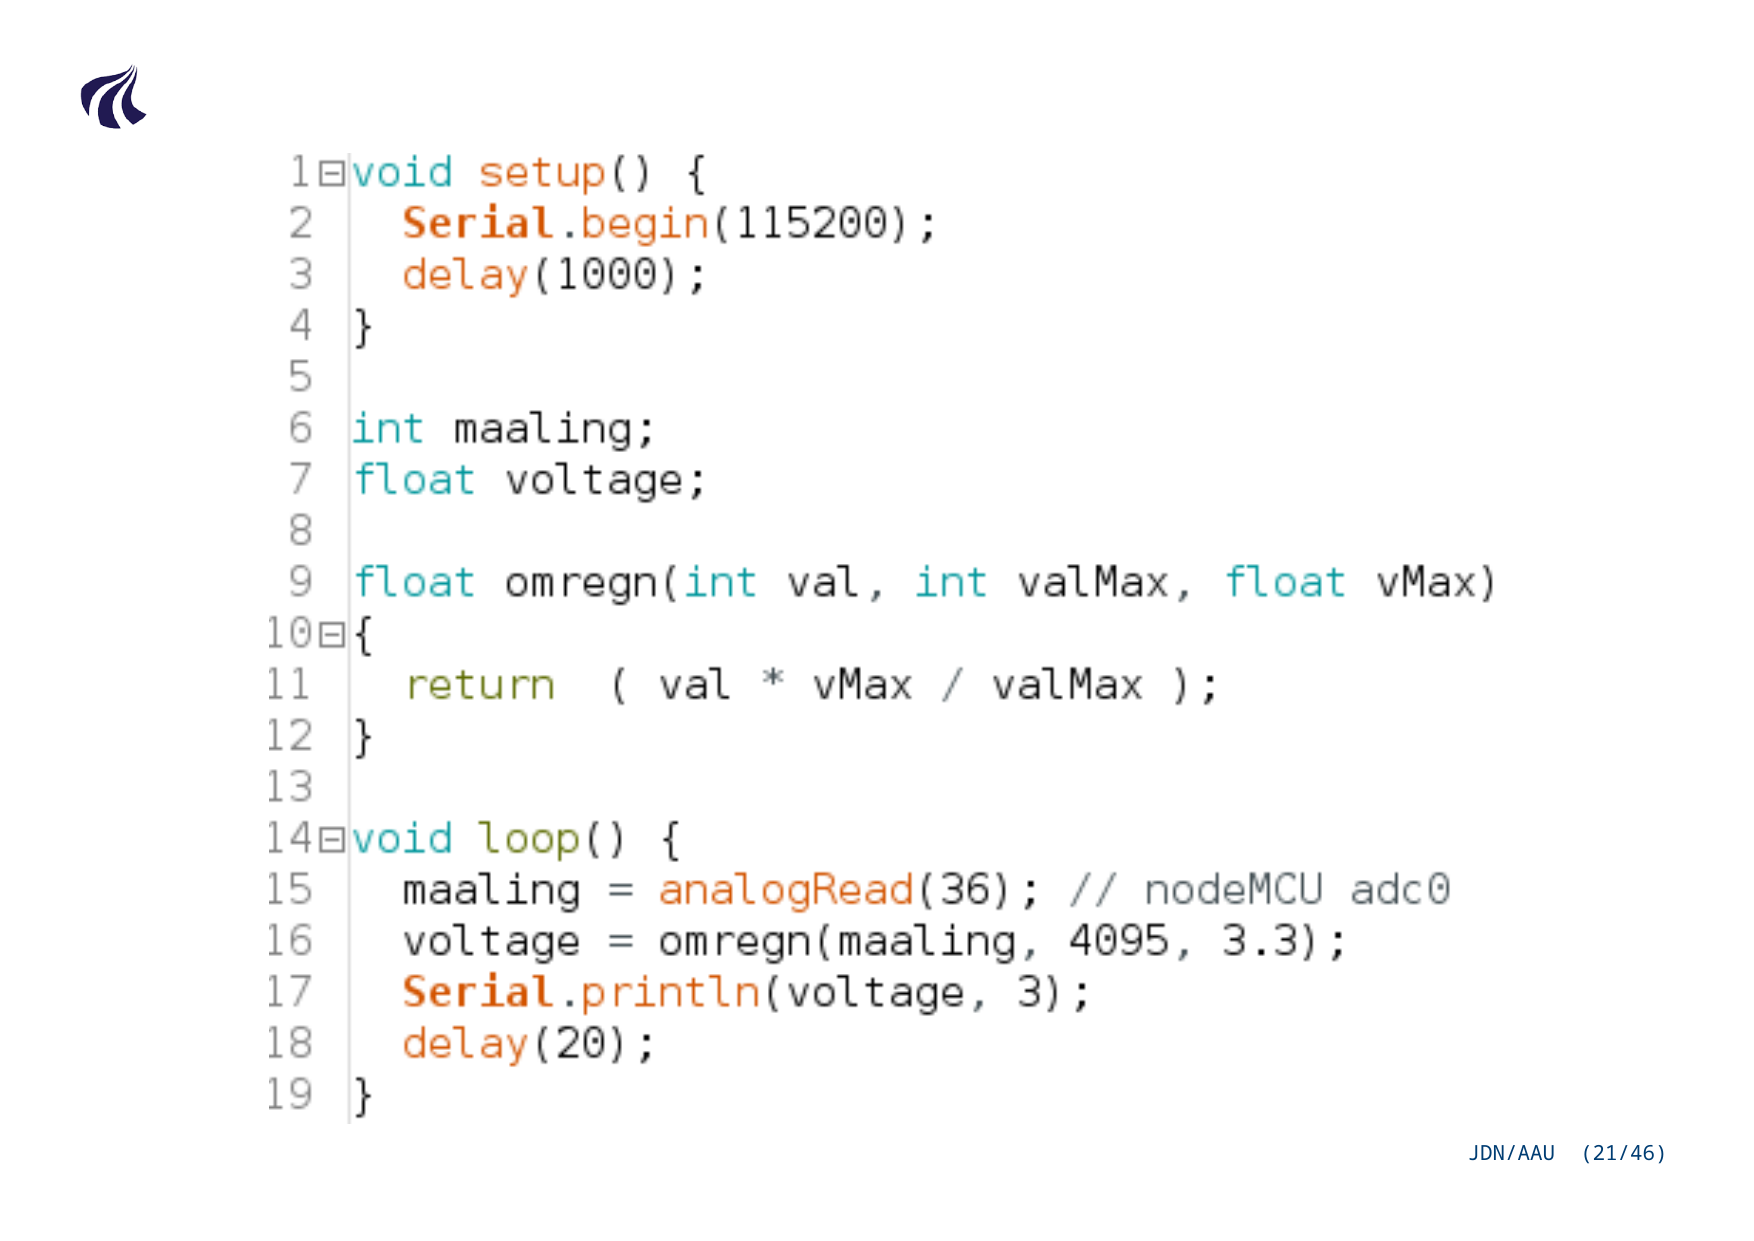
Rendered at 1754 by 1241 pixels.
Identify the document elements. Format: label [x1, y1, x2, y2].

picture [76, 60, 151, 131]
picture [269, 153, 1635, 1125]
